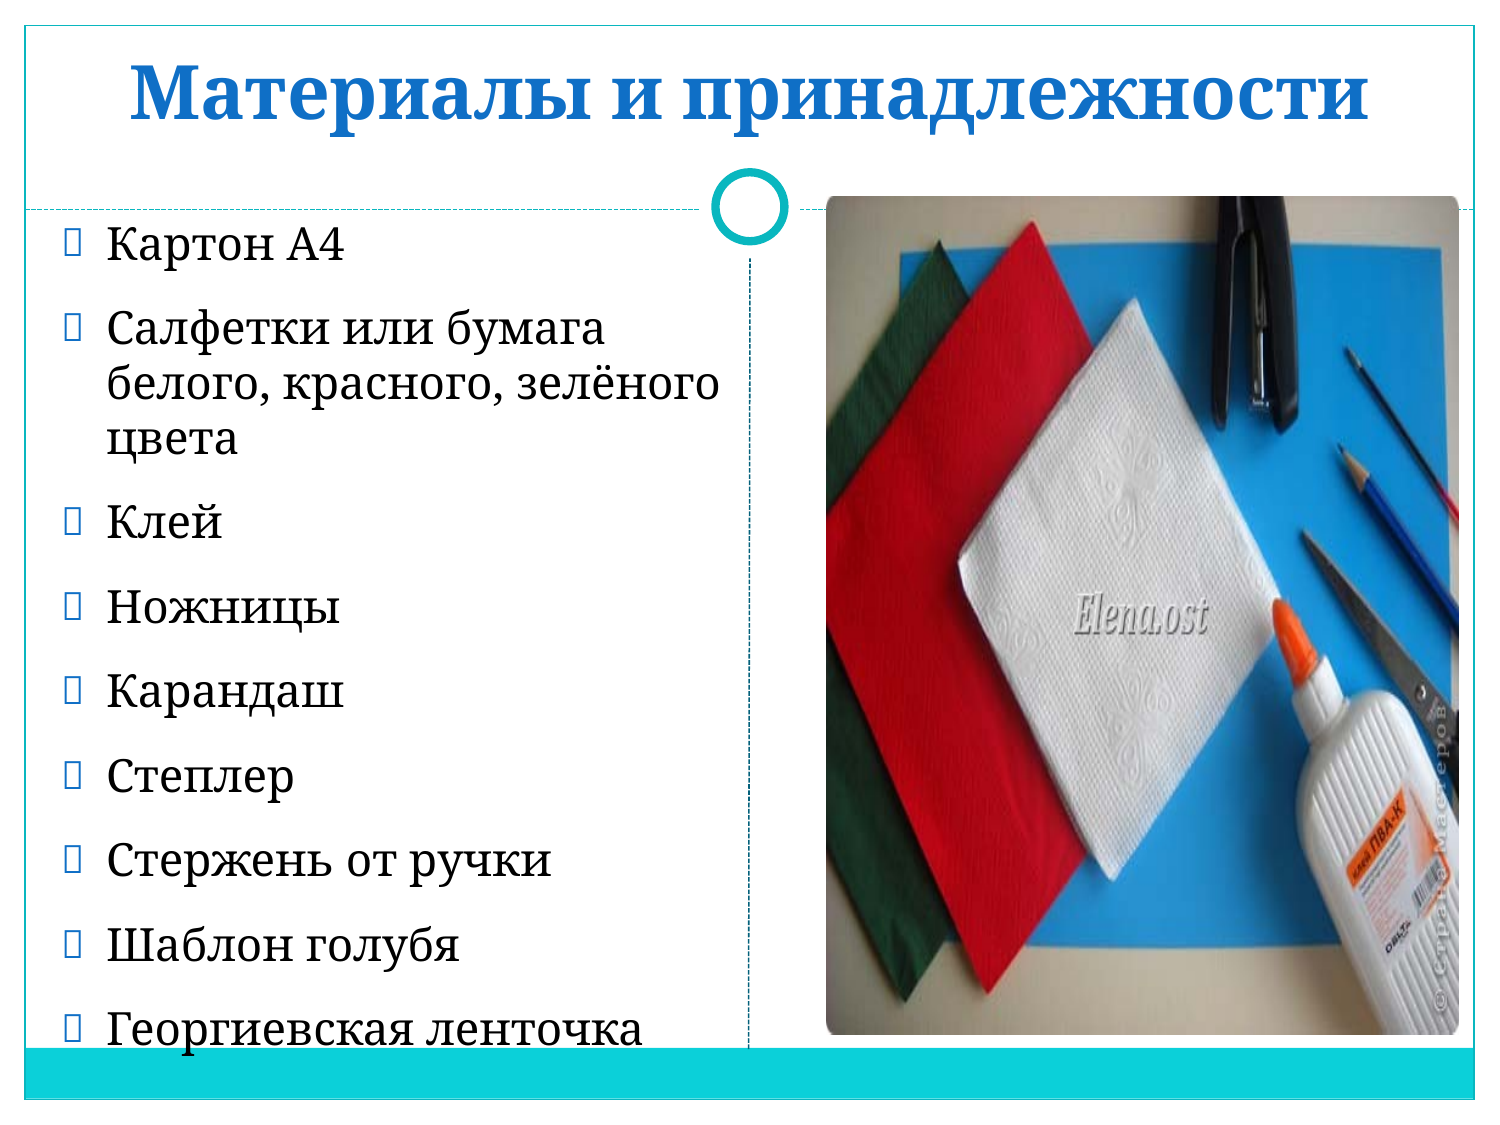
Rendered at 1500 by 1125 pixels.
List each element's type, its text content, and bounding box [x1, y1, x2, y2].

list Картон А4 Салфетки или бумага белого, красного, зелёного цвета Клей Ножницы Карандаш Степлер Стержень от ручки Шаблон голубя Георгиевская ленточка [46, 206, 798, 1125]
picture [826, 196, 1459, 1035]
title Материалы и принадлежности [75, 37, 1425, 161]
